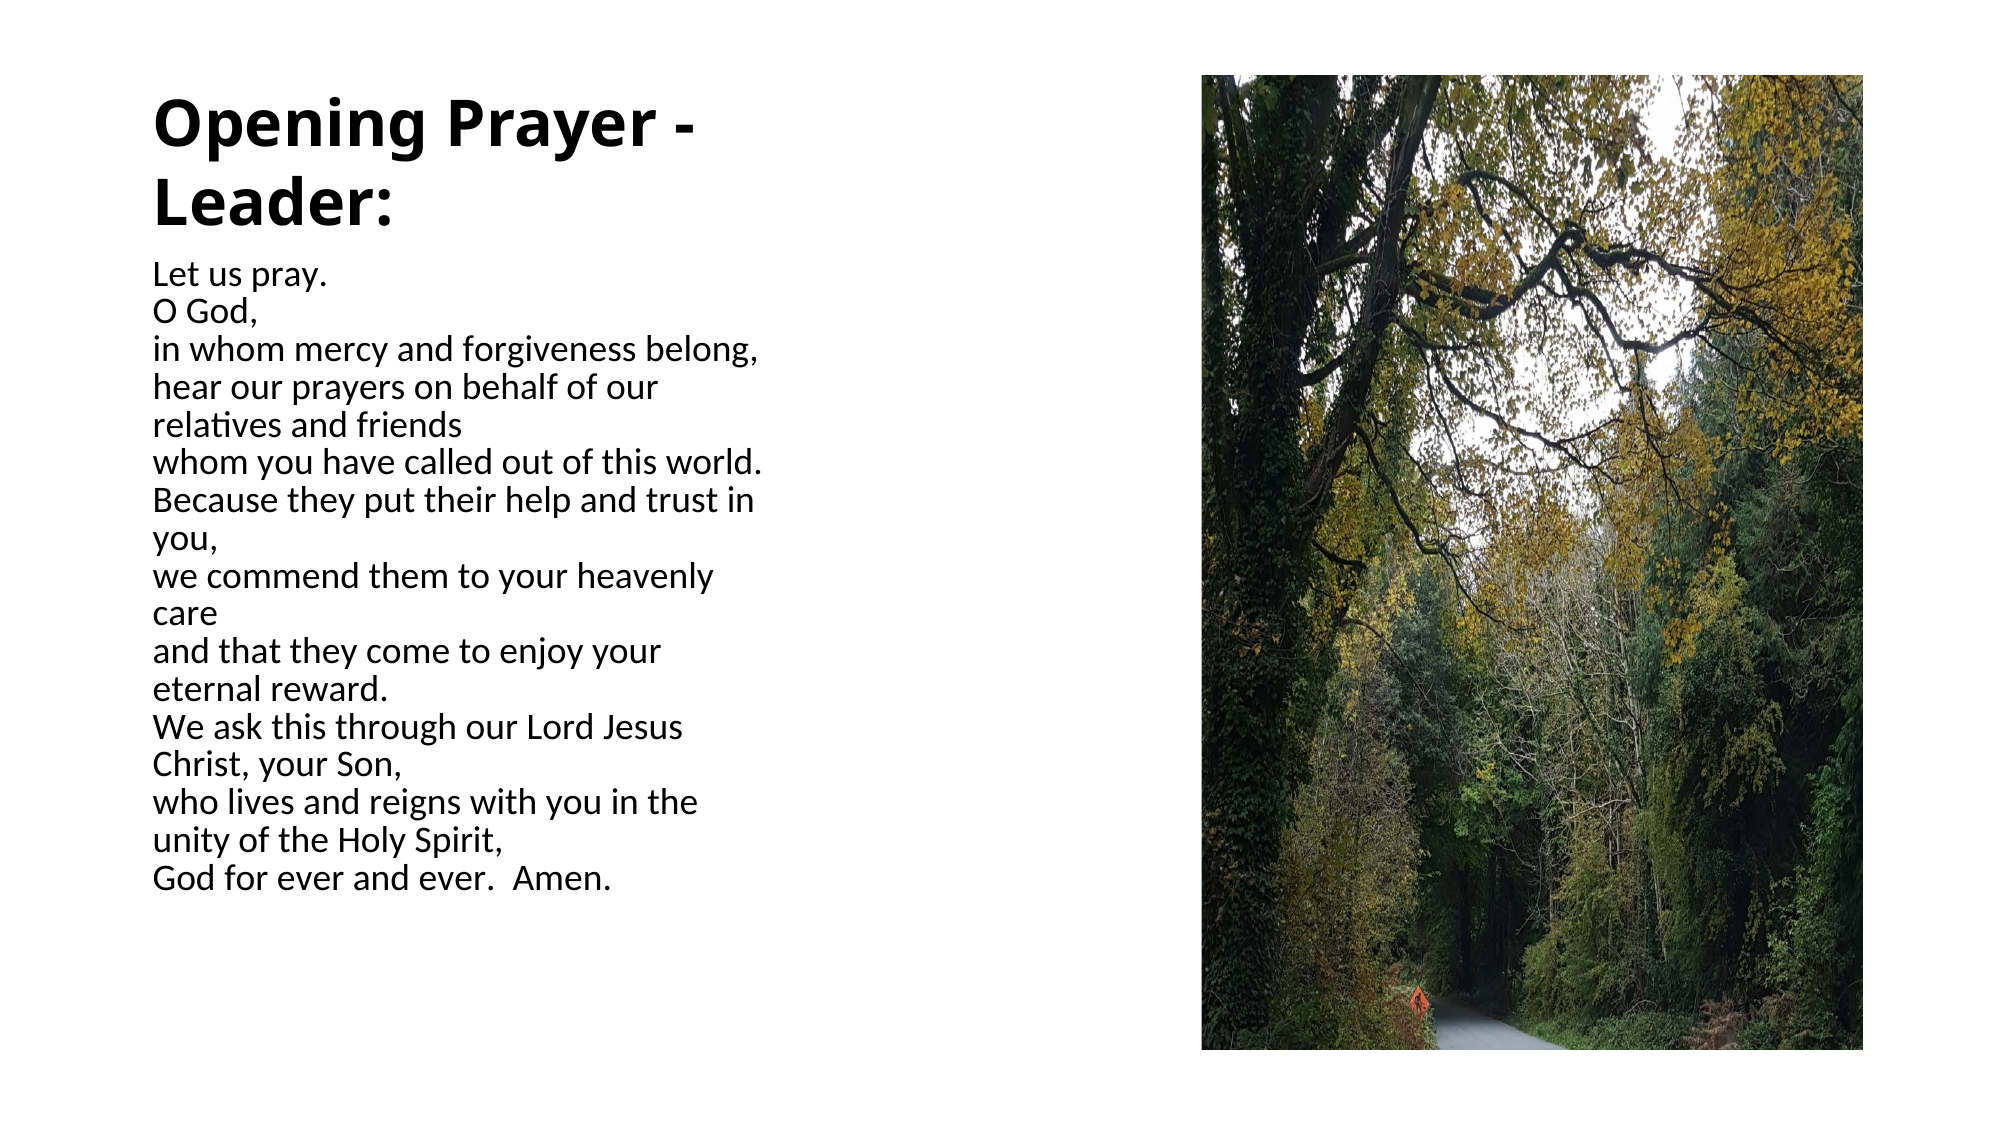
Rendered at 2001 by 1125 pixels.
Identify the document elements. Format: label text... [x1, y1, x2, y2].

picture [1201, 75, 1863, 1051]
list Let us pray. O God, in whom mercy and forgiveness belong, hear our prayers on behalf of our relatives and friends whom you have called out of this world. Because they put their help and trust in you, we commend them to your heavenly care and that they come to enjoy your eternal reward. We ask this through our Lord Jesus Christ, your Son, who lives and reigns with you in the unity of the Holy Spirit, God for ever and ever. Amen. [137, 250, 783, 1051]
title Opening Prayer - Leader: [137, 75, 783, 250]
